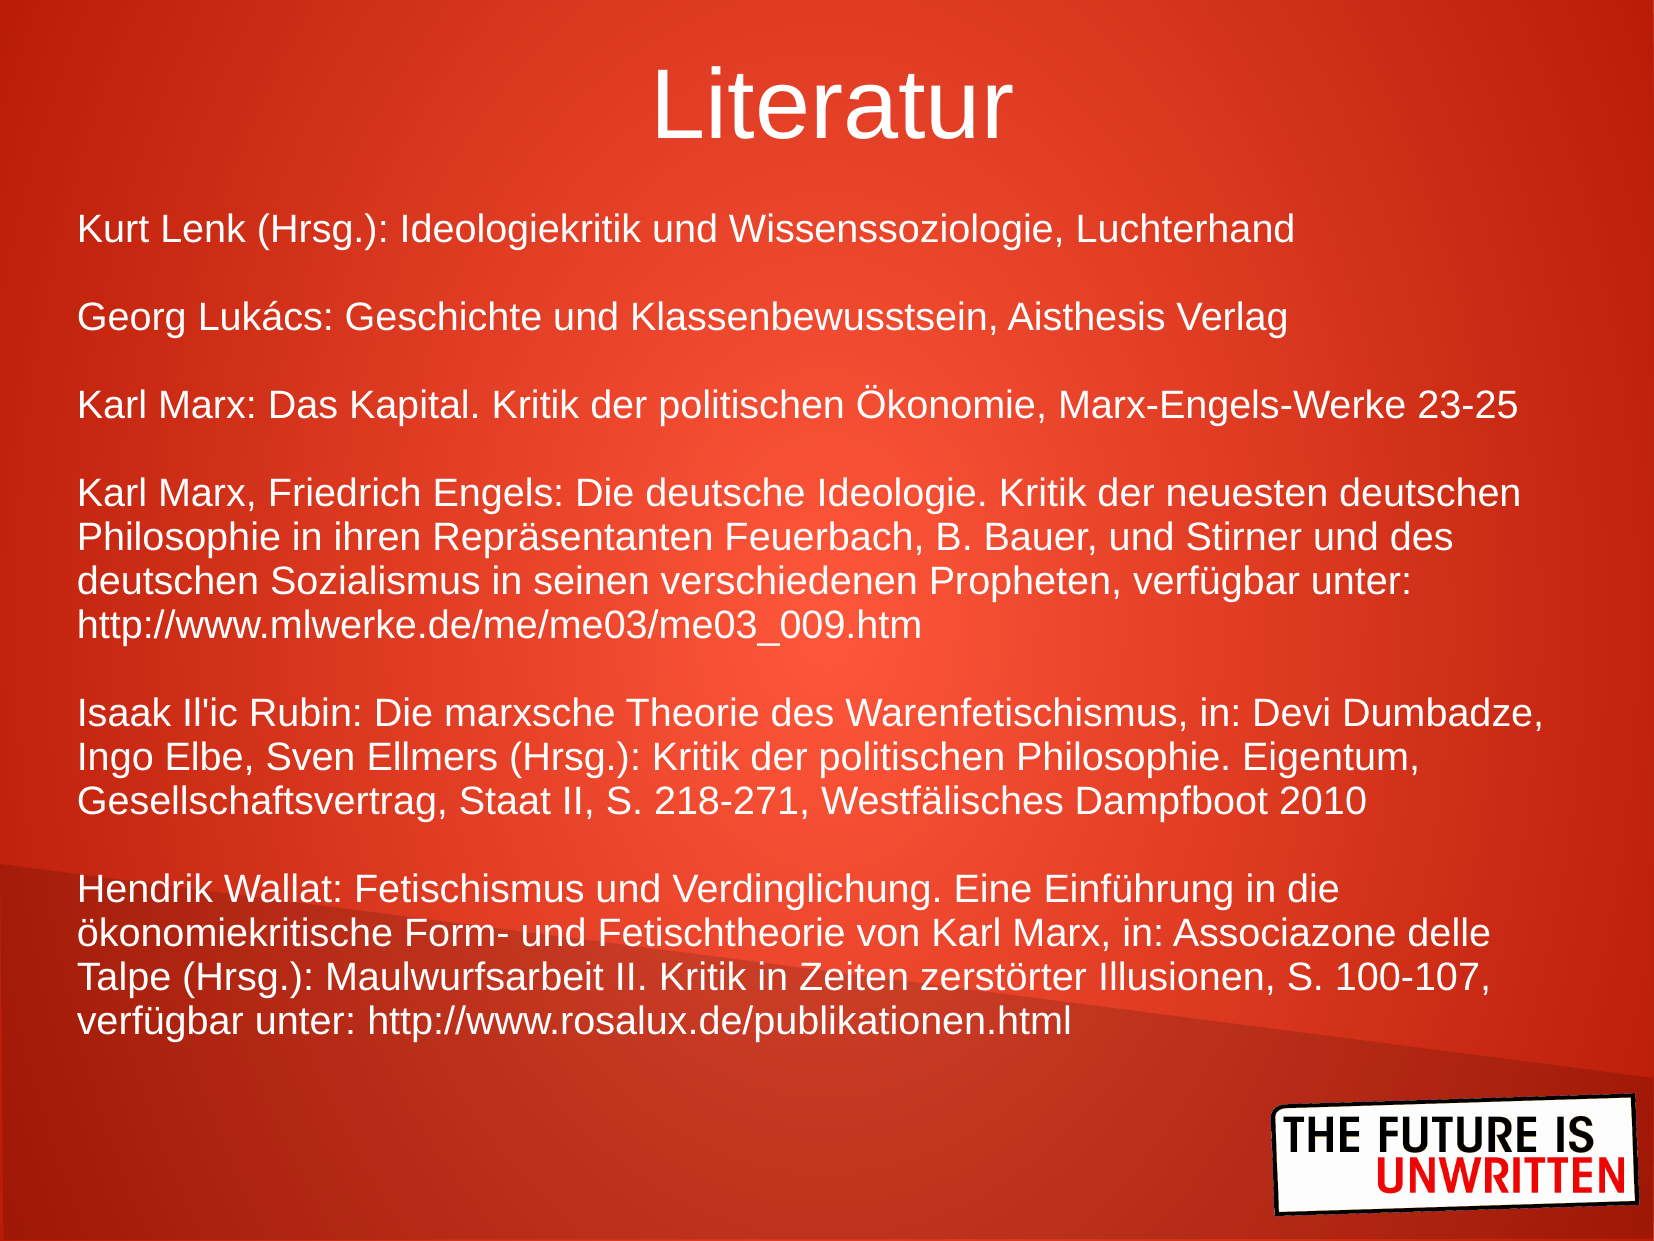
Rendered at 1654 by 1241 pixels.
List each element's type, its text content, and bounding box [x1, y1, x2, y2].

title Literatur [88, 1, 1577, 207]
picture [1269, 1092, 1640, 1217]
subtitle Kurt Lenk (Hrsg.): Ideologiekritik und Wissenssoziologie, Luchterhand Georg Lukács: Geschichte und Klassenbewusstsein, Aisthesis Verlag Karl Marx: Das Kapital. Kritik der politischen Ökonomie, Marx-Engels-Werke 23-25 Karl Marx, Friedrich Engels: Die deutsche Ideologie. Kritik der neuesten deutschen Philosophie in ihren Repräsentanten Feuerbach, B. Bauer, und Stirner und des deutschen Sozialismus in seinen verschiedenen Propheten, verfügbar unter: http://www.mlwerke.de/me/me03/me03_009.htm Isaak Il'ic Rubin: Die marxsche Theorie des Warenfetischismus, in: Devi Dumbadze, Ingo Elbe, Sven Ellmers (Hrsg.): Kritik der politischen Philosophie. Eigentum, Gesellschaftsvertrag, Staat II, S. 218-271, Westfälisches Dampfboot 2010 Hendrik Wallat: Fetischismus und Verdinglichung. Eine Einführung in die ökonomiekritische Form- und Fetischtheorie von Karl Marx, in: Associazone delle Talpe (Hrsg.): Maulwurfsarbeit II. Kritik in Zeiten zerstörter Illusionen, S. 100-107, verfügbar unter: http://www.rosalux.de/publikationen.html [76, 206, 1565, 1043]
